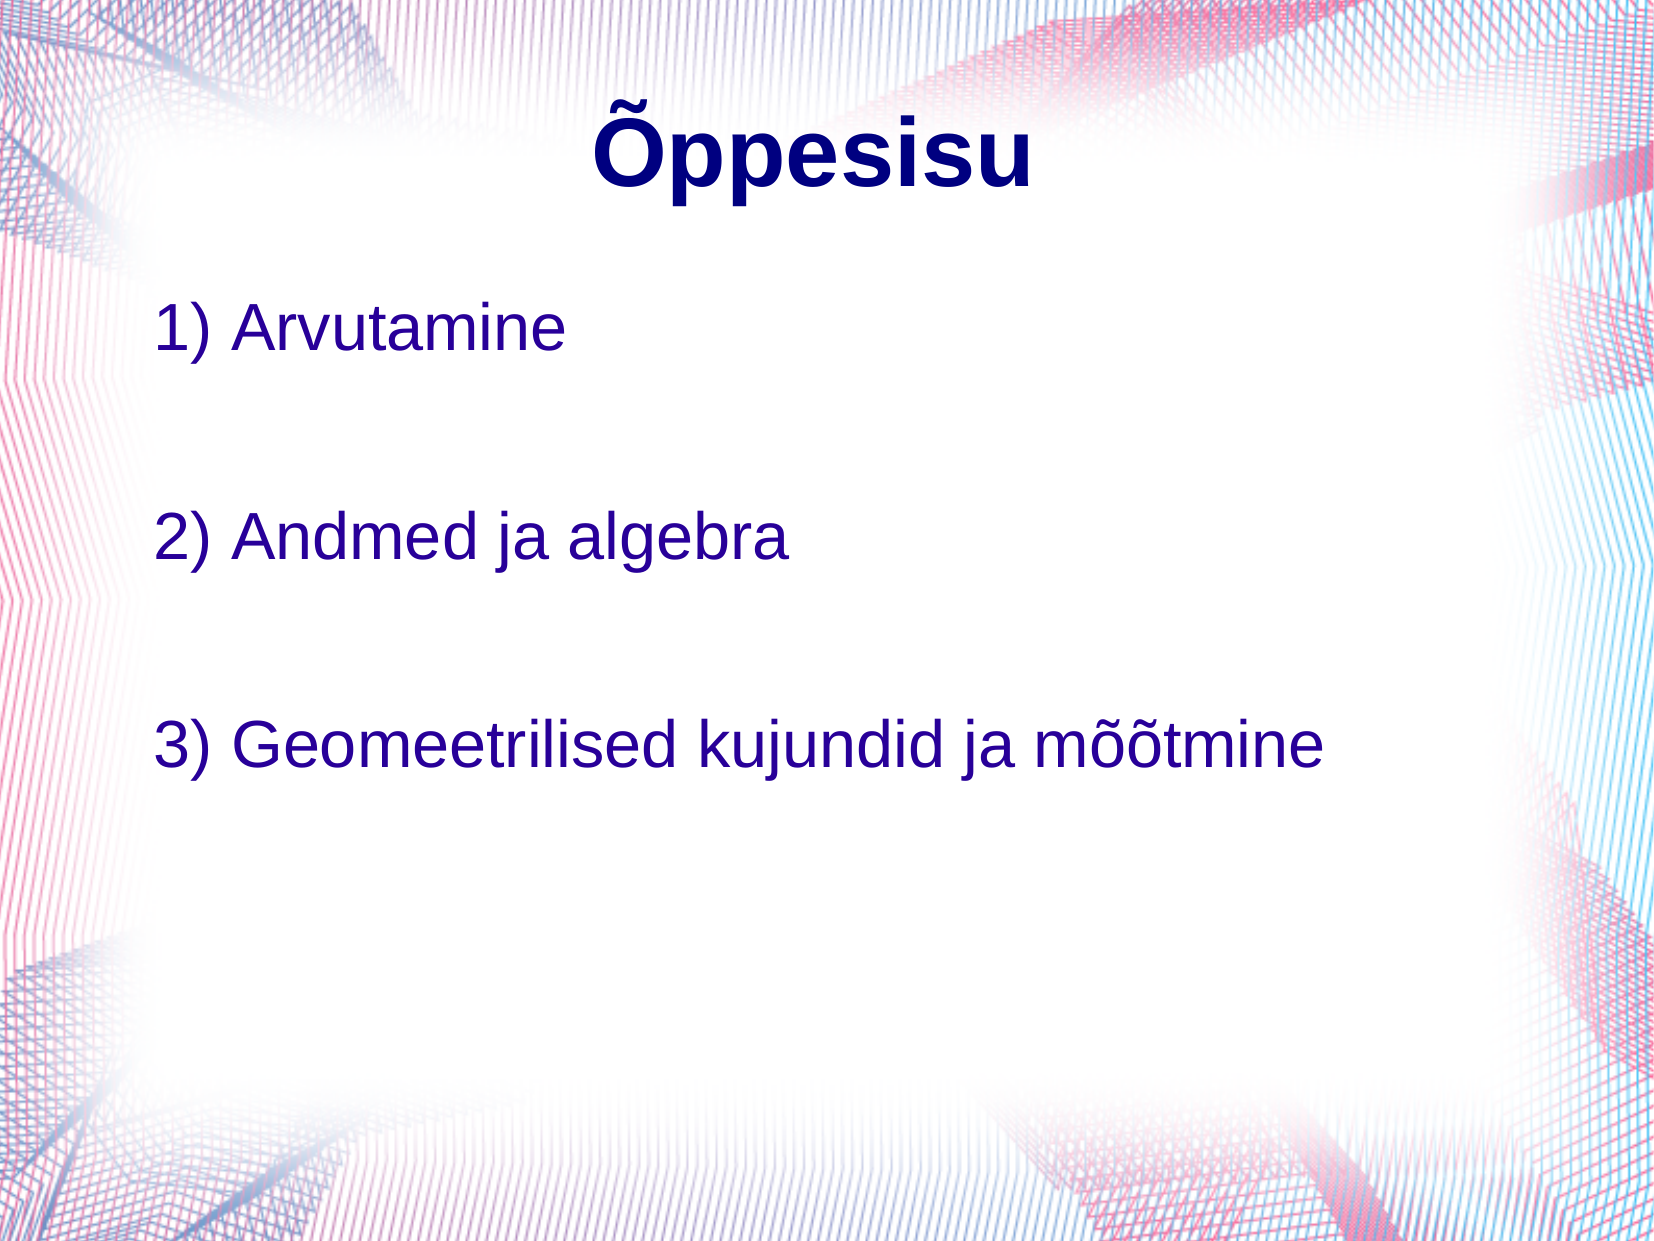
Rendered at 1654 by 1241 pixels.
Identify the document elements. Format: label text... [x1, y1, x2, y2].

list 1) Arvutamine 2) Andmed ja algebra 3) Geomeetrilised kujundid ja mõõtmine [82, 290, 1571, 1109]
title Õppesisu [82, 49, 1571, 257]
picture [0, 0, 1654, 1241]
